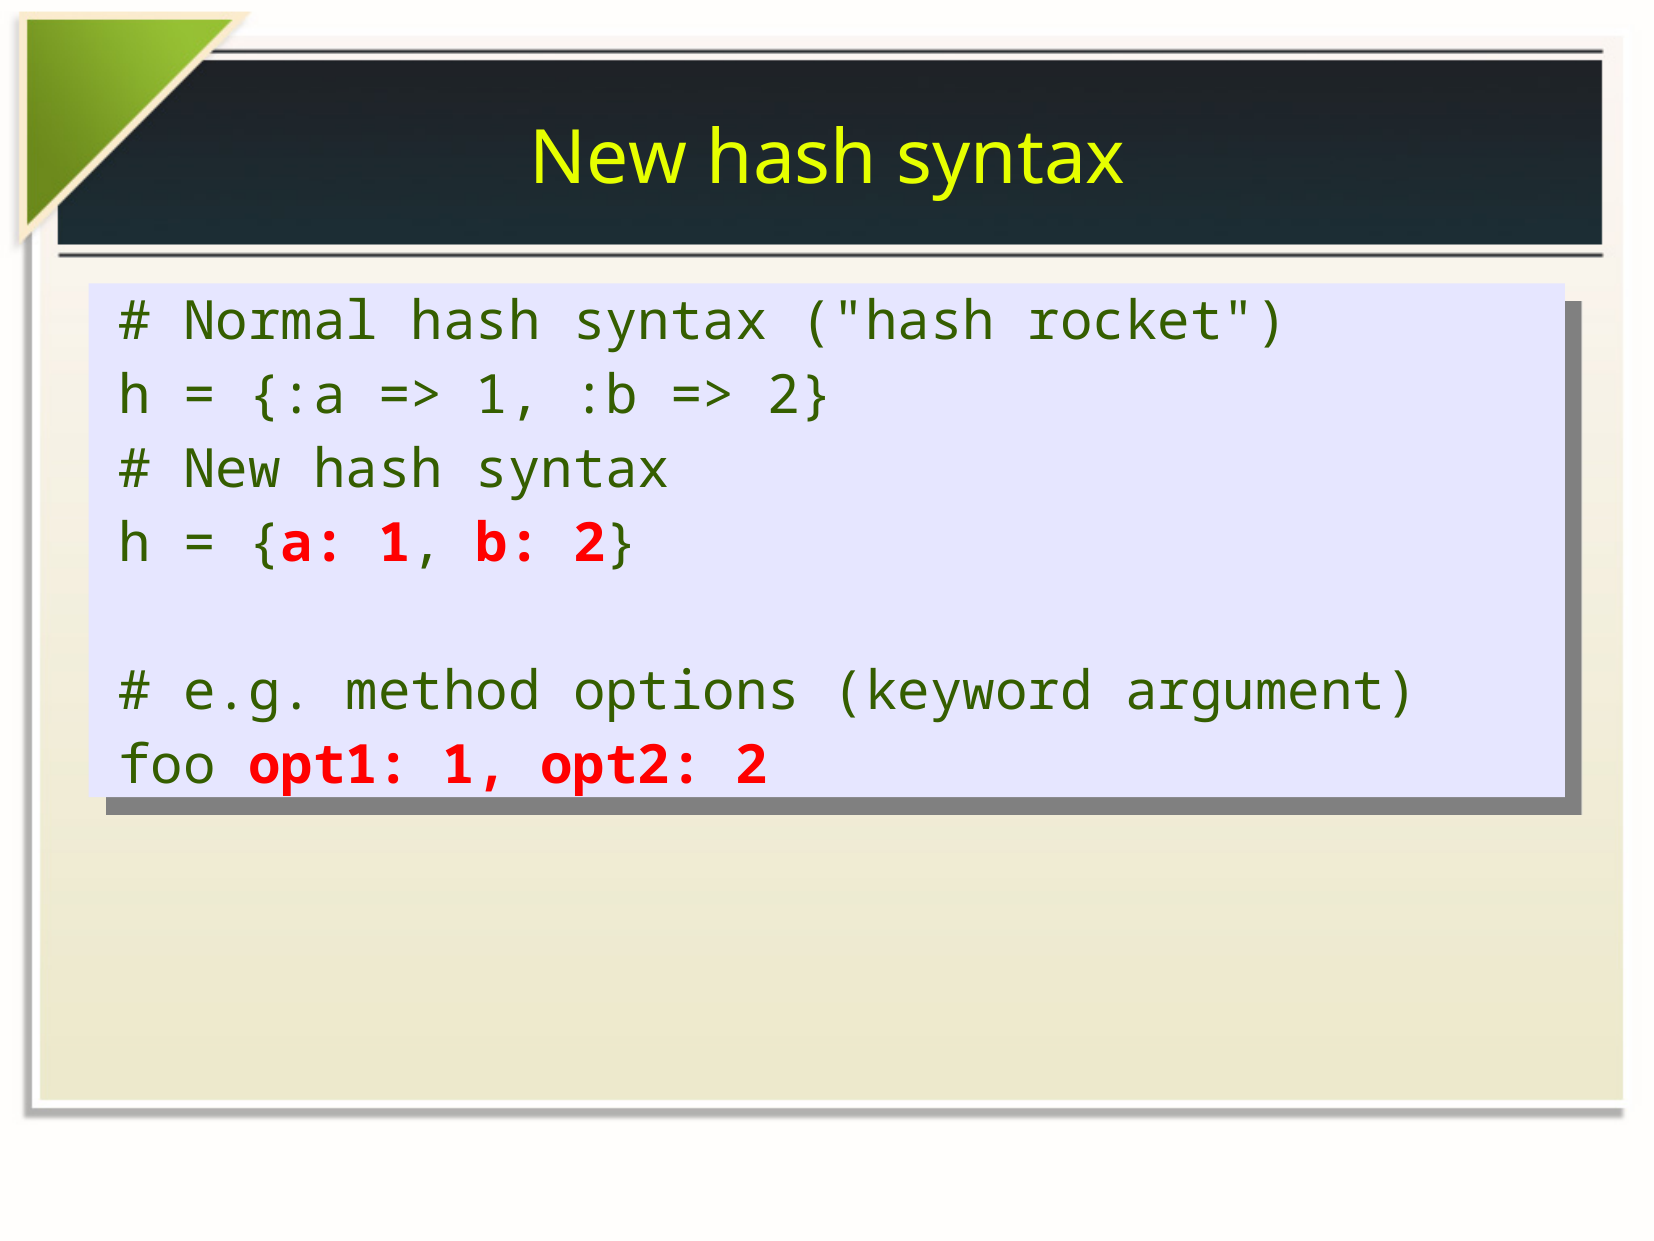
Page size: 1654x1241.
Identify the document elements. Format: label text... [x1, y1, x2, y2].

picture [0, 0, 1654, 1241]
title New hash syntax [121, 73, 1534, 237]
text_box # Normal hash syntax ("hash rocket") h = {:a => 1, :b => 2} # New hash syntax h = {a: 1, b: 2} # e.g. method options (keyword argument) foo opt1: 1, opt2: 2 [88, 283, 1565, 798]
